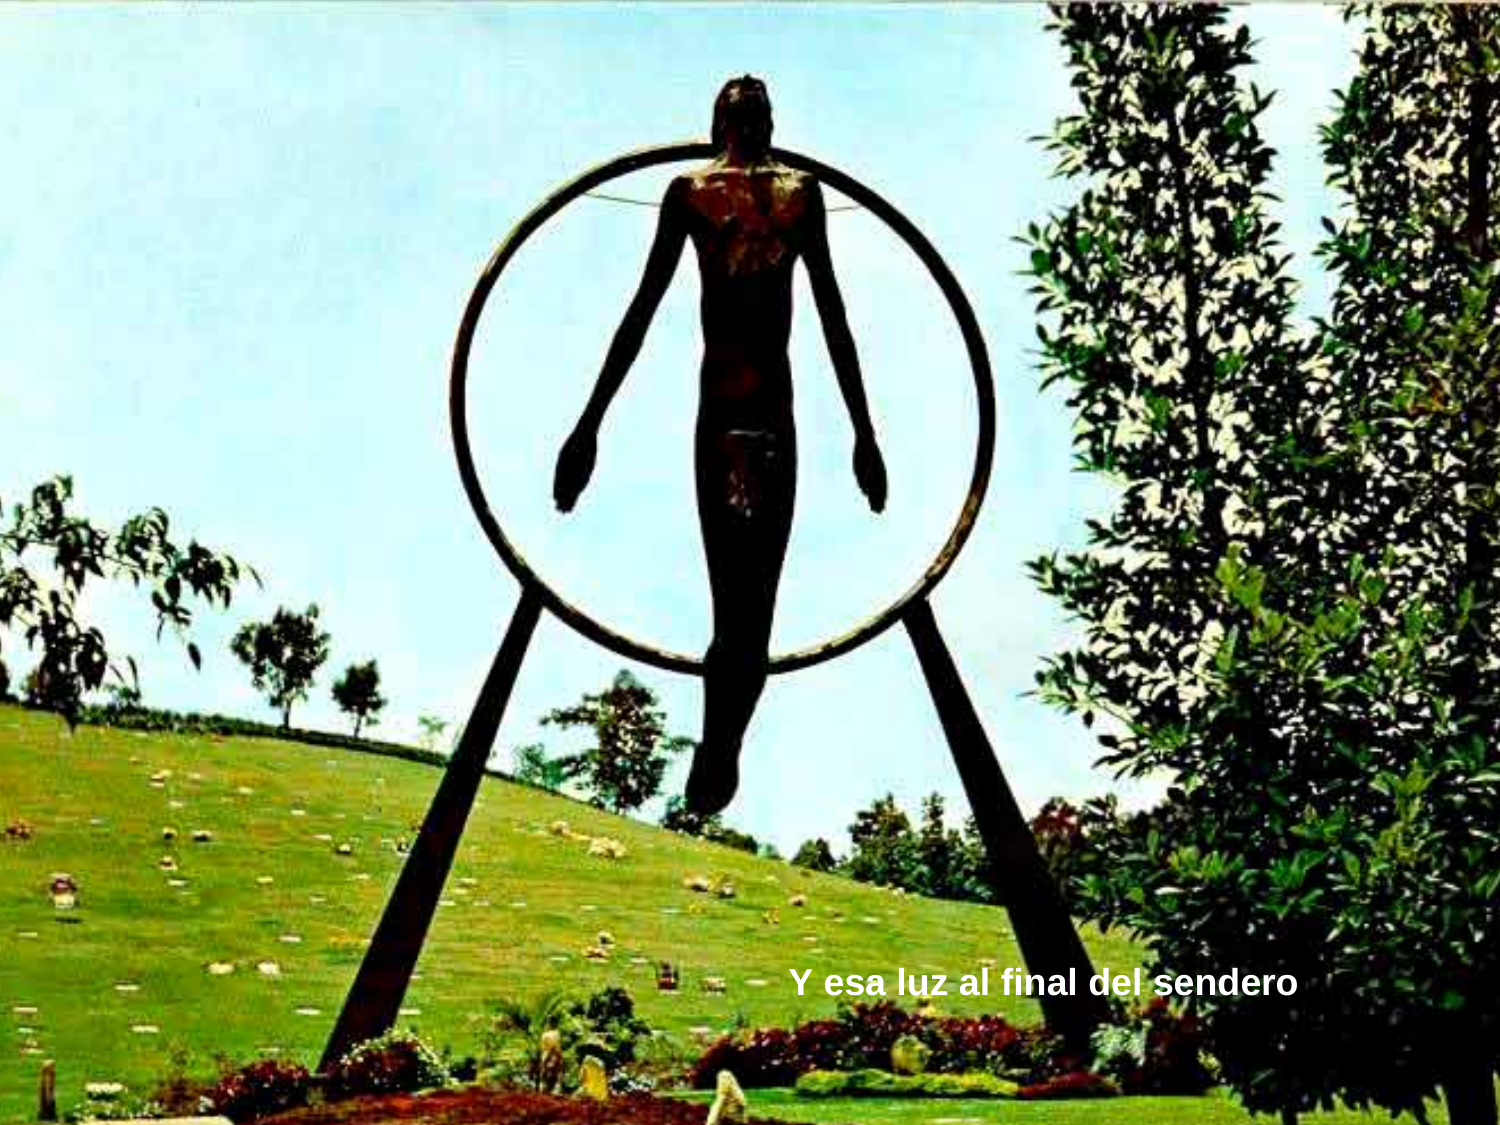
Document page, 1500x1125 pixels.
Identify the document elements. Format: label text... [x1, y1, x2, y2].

text_box Y esa luz al final del sendero [773, 949, 1413, 1056]
picture [0, 0, 1500, 1125]
